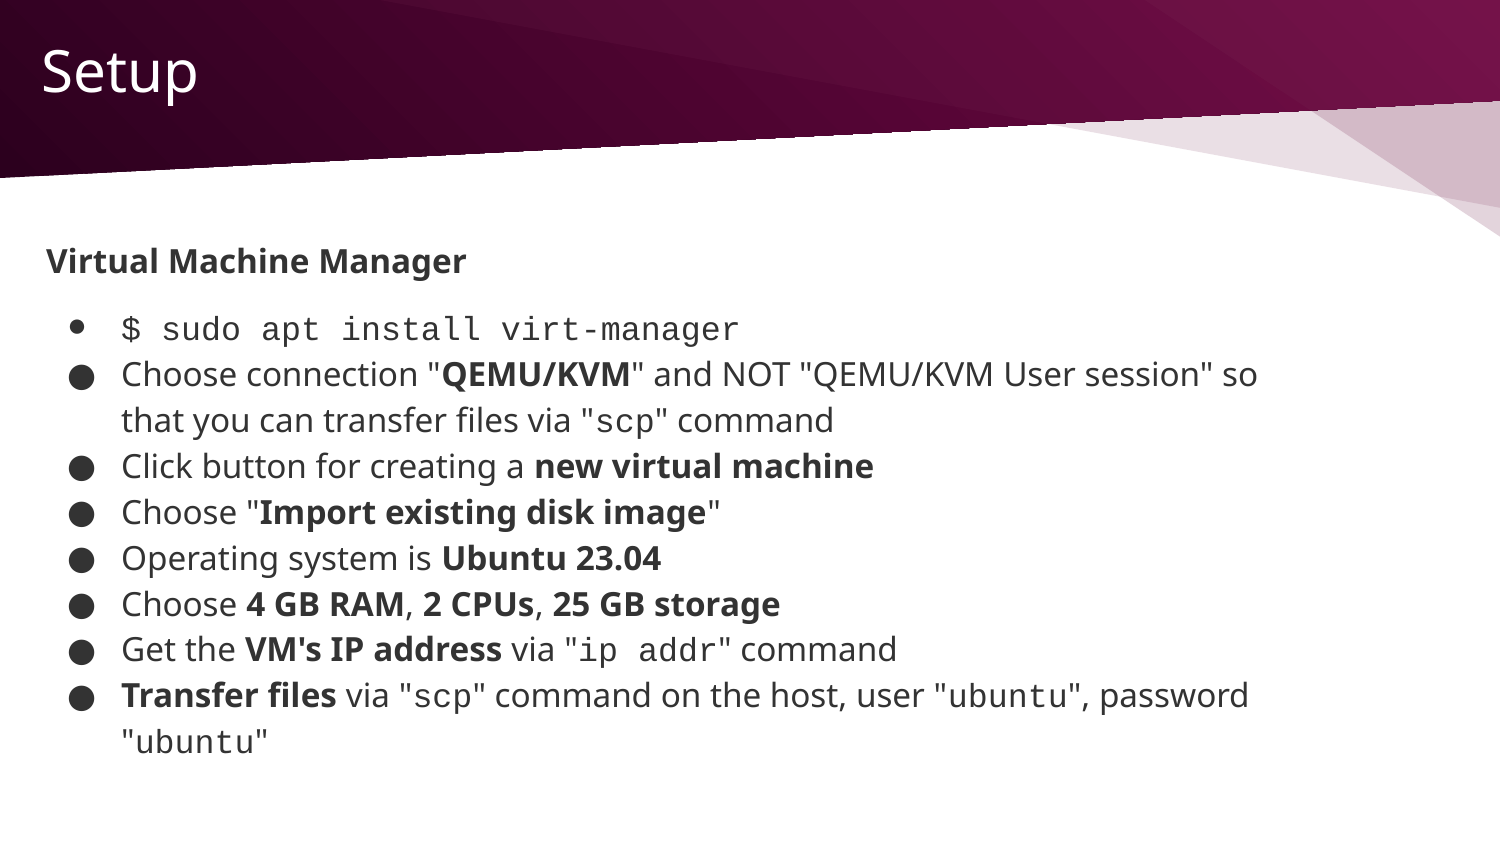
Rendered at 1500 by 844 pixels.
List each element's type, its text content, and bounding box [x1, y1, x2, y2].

title Setup [41, 5, 1336, 134]
list Virtual Machine Manager $ sudo apt install virt-manager Choose connection "QEMU/KVM" and NOT "QEMU/KVM User session" so that you can transfer files via "scp" command Click button for creating a new virtual machine Choose "Import existing disk image" Operating system is Ubuntu 23.04 Choose 4 GB RAM, 2 CPUs, 25 GB storage Get the VM's IP address via "ip addr" command Transfer files via "scp" command on the host, user "ubuntu", password "ubuntu" [35, 229, 1324, 789]
